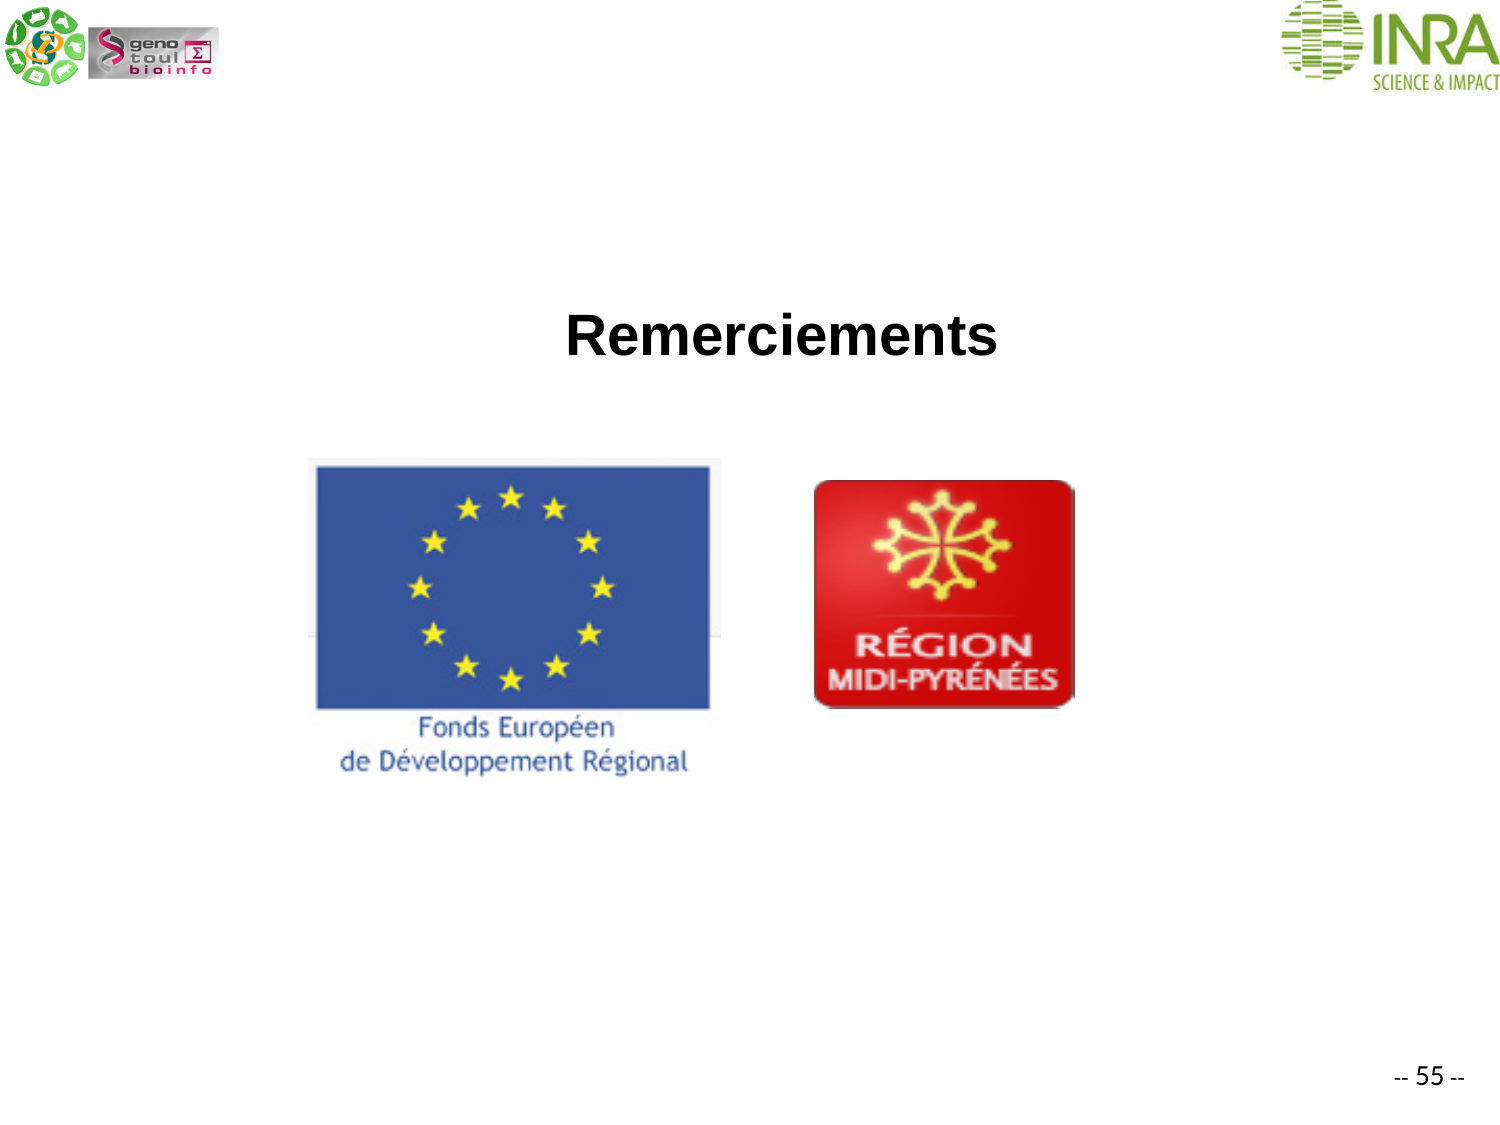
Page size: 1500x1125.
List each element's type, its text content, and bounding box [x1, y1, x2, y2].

picture [814, 480, 1075, 709]
picture [1281, 0, 1500, 110]
picture [88, 27, 219, 79]
picture [5, 7, 85, 86]
picture [308, 458, 721, 780]
text_box Remerciements [159, 295, 1406, 678]
